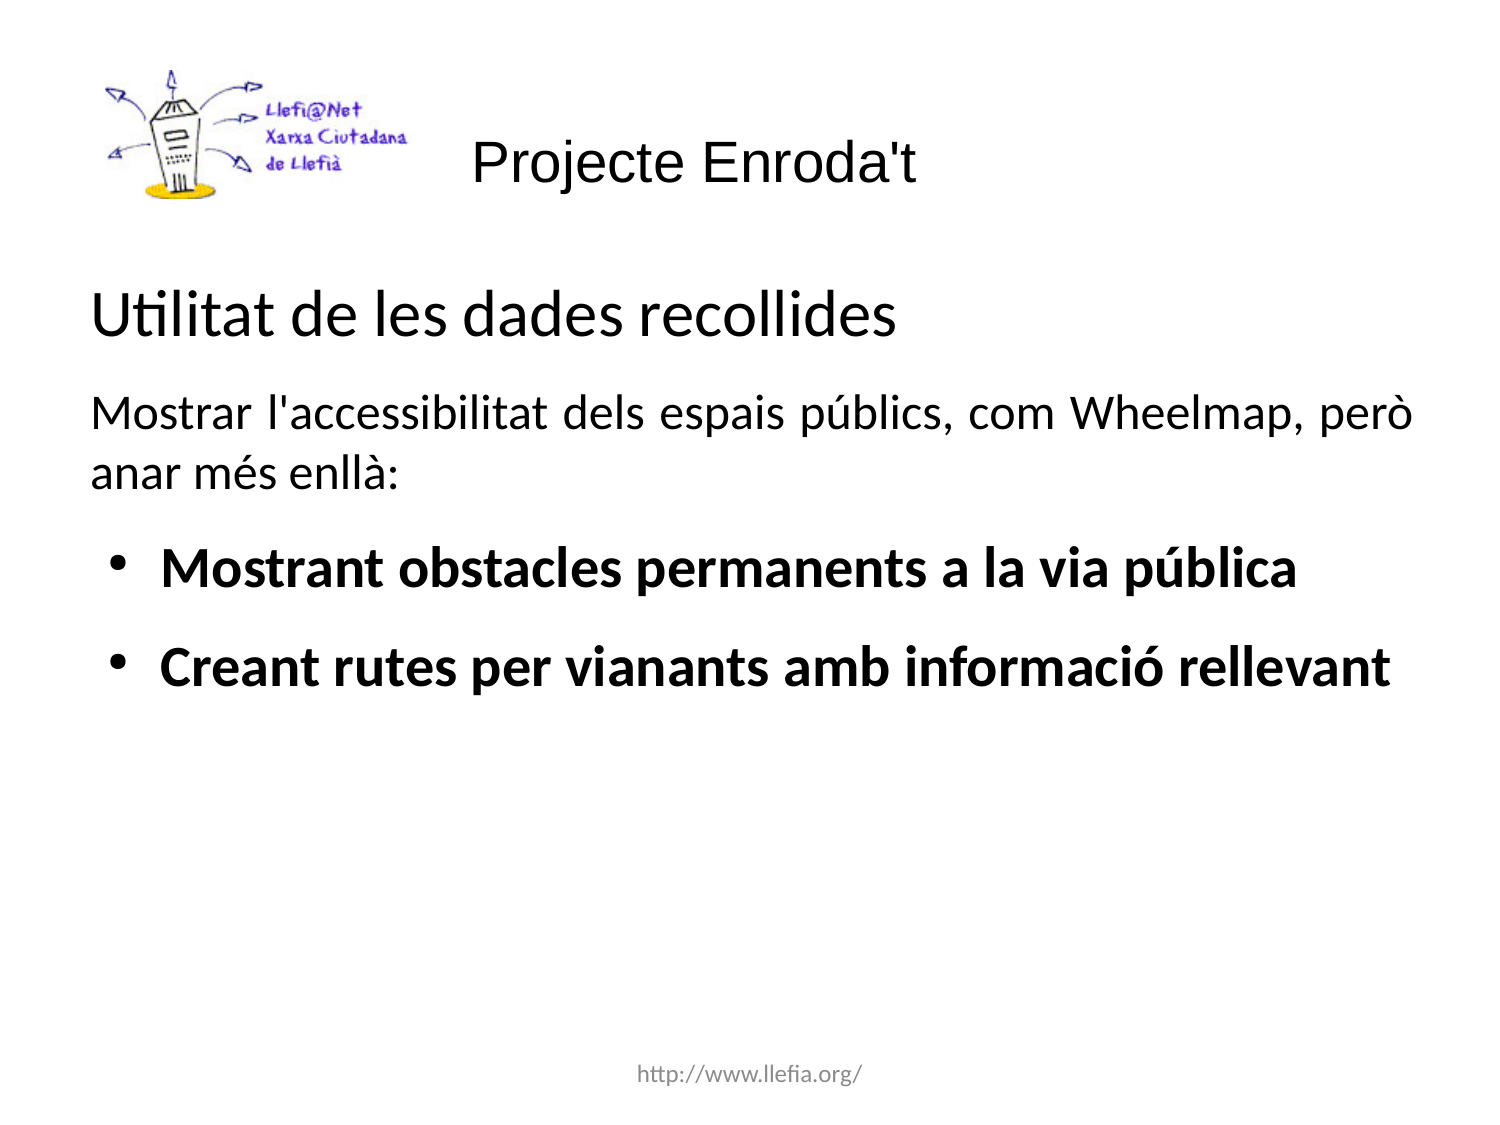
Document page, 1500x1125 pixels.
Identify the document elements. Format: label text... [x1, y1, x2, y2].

text_box http://www.llefia.org/ [512, 1042, 988, 1103]
picture [105, 70, 412, 199]
list Utilitat de les dades recollides Mostrar l'accessibilitat dels espais públics, com Wheelmap, però anar més enllà: Mostrant obstacles permanents a la via pública Creant rutes per vianants amb informació rellevant [75, 262, 1430, 1005]
text_box Projecte Enroda't [456, 117, 1418, 202]
